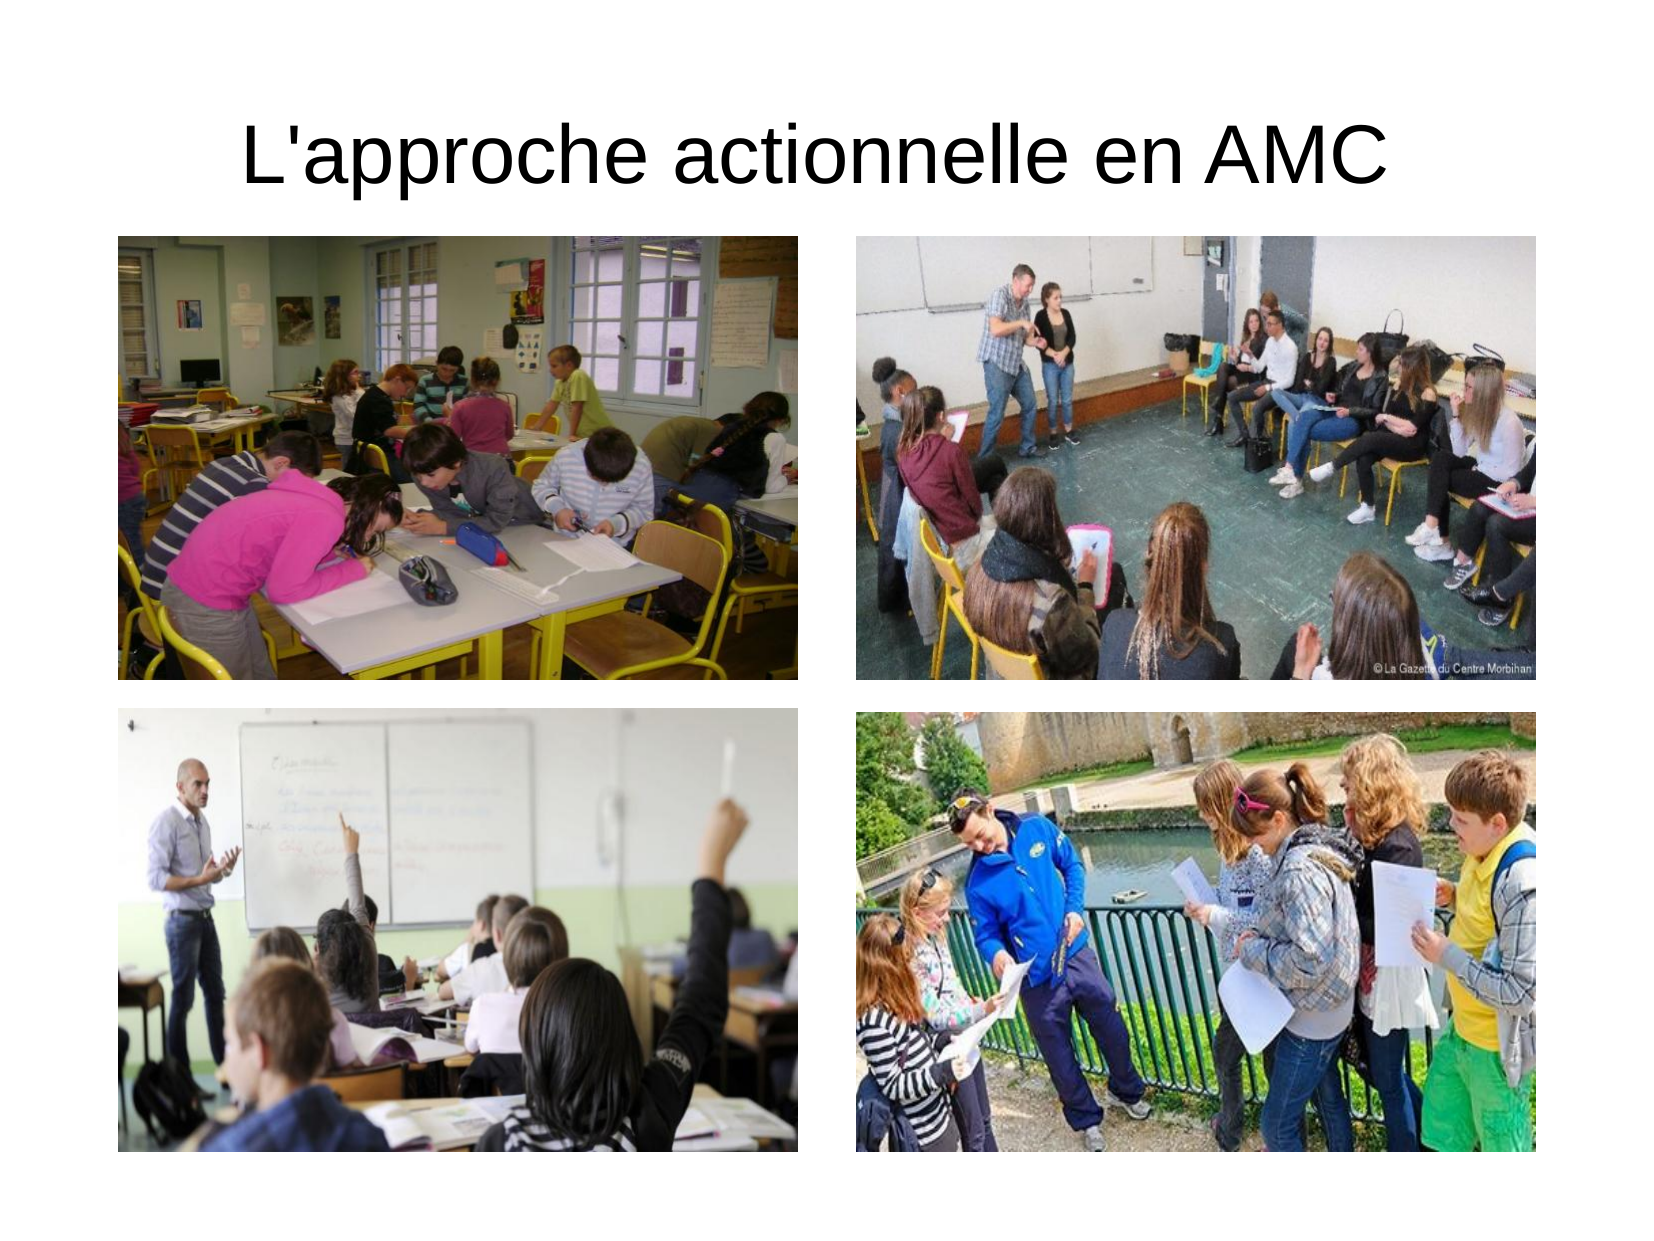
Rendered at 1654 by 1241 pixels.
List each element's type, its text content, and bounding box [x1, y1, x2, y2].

title L'approche actionnelle en AMC [82, 0, 1571, 305]
picture [118, 708, 798, 1152]
picture [118, 236, 798, 680]
picture [856, 236, 1536, 680]
picture [856, 712, 1536, 1152]
